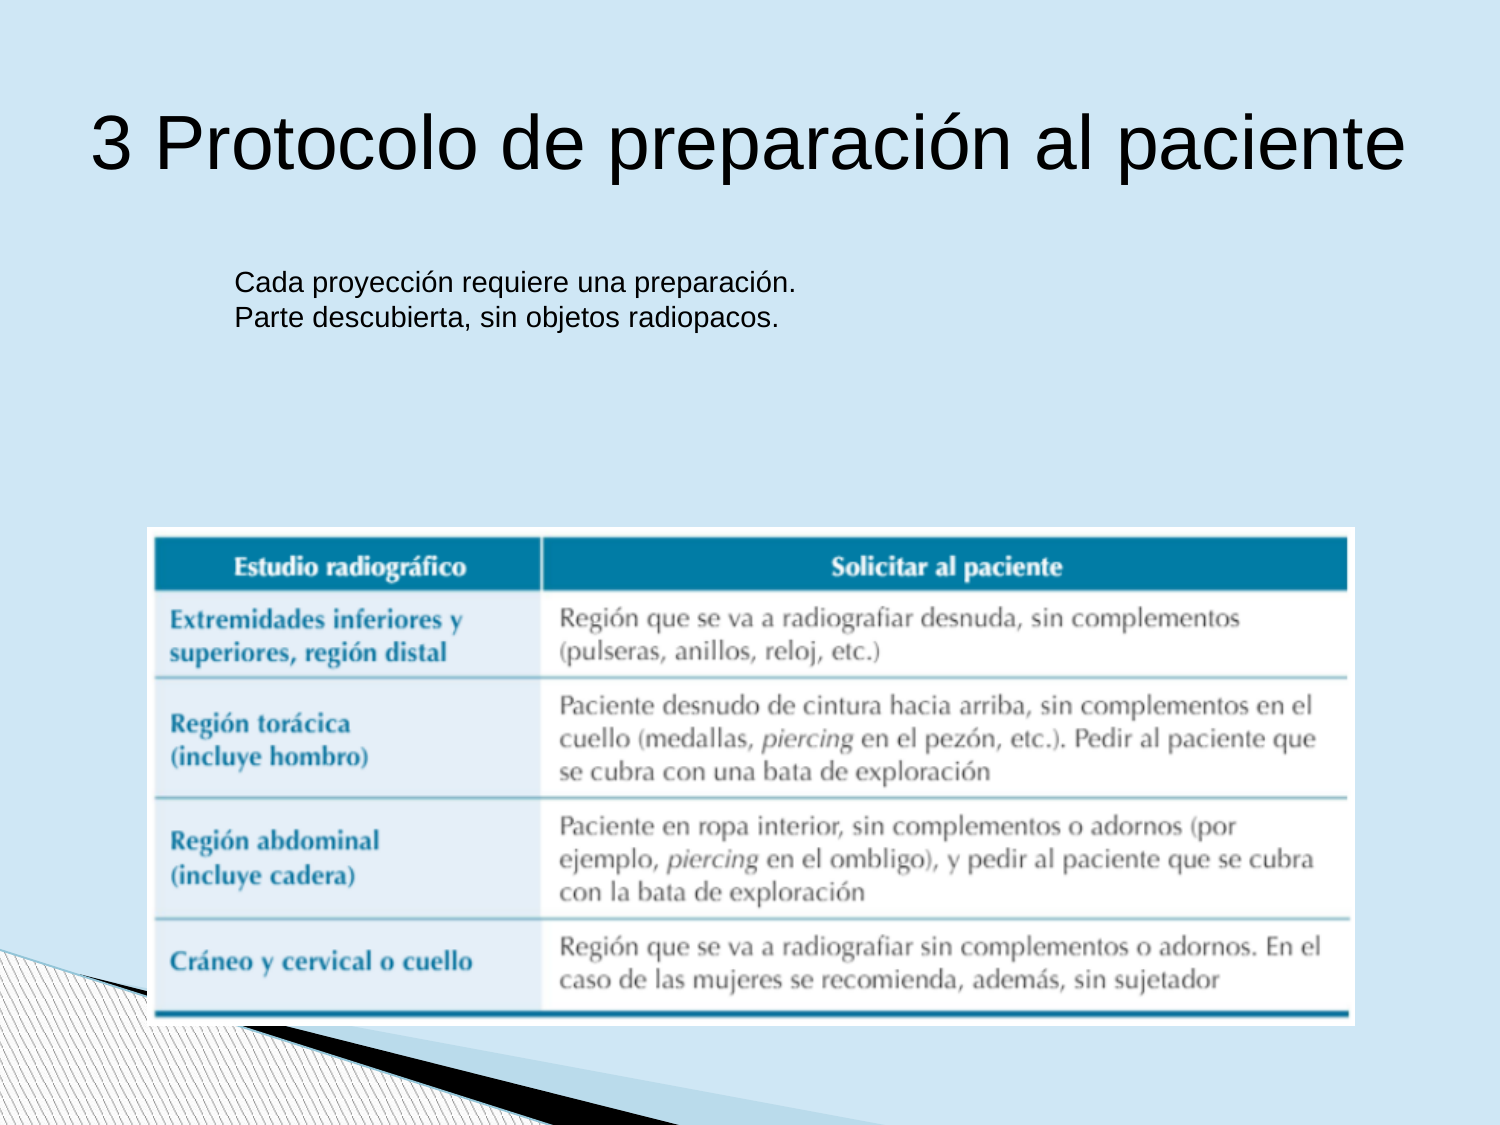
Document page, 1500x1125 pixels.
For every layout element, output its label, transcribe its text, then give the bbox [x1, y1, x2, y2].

picture [0, 527, 1355, 1125]
list Cada proyección requiere una preparación. Parte descubierta, sin objetos radiopacos. [159, 255, 1353, 421]
title 3 Protocolo de preparación al paciente [75, 44, 1425, 233]
